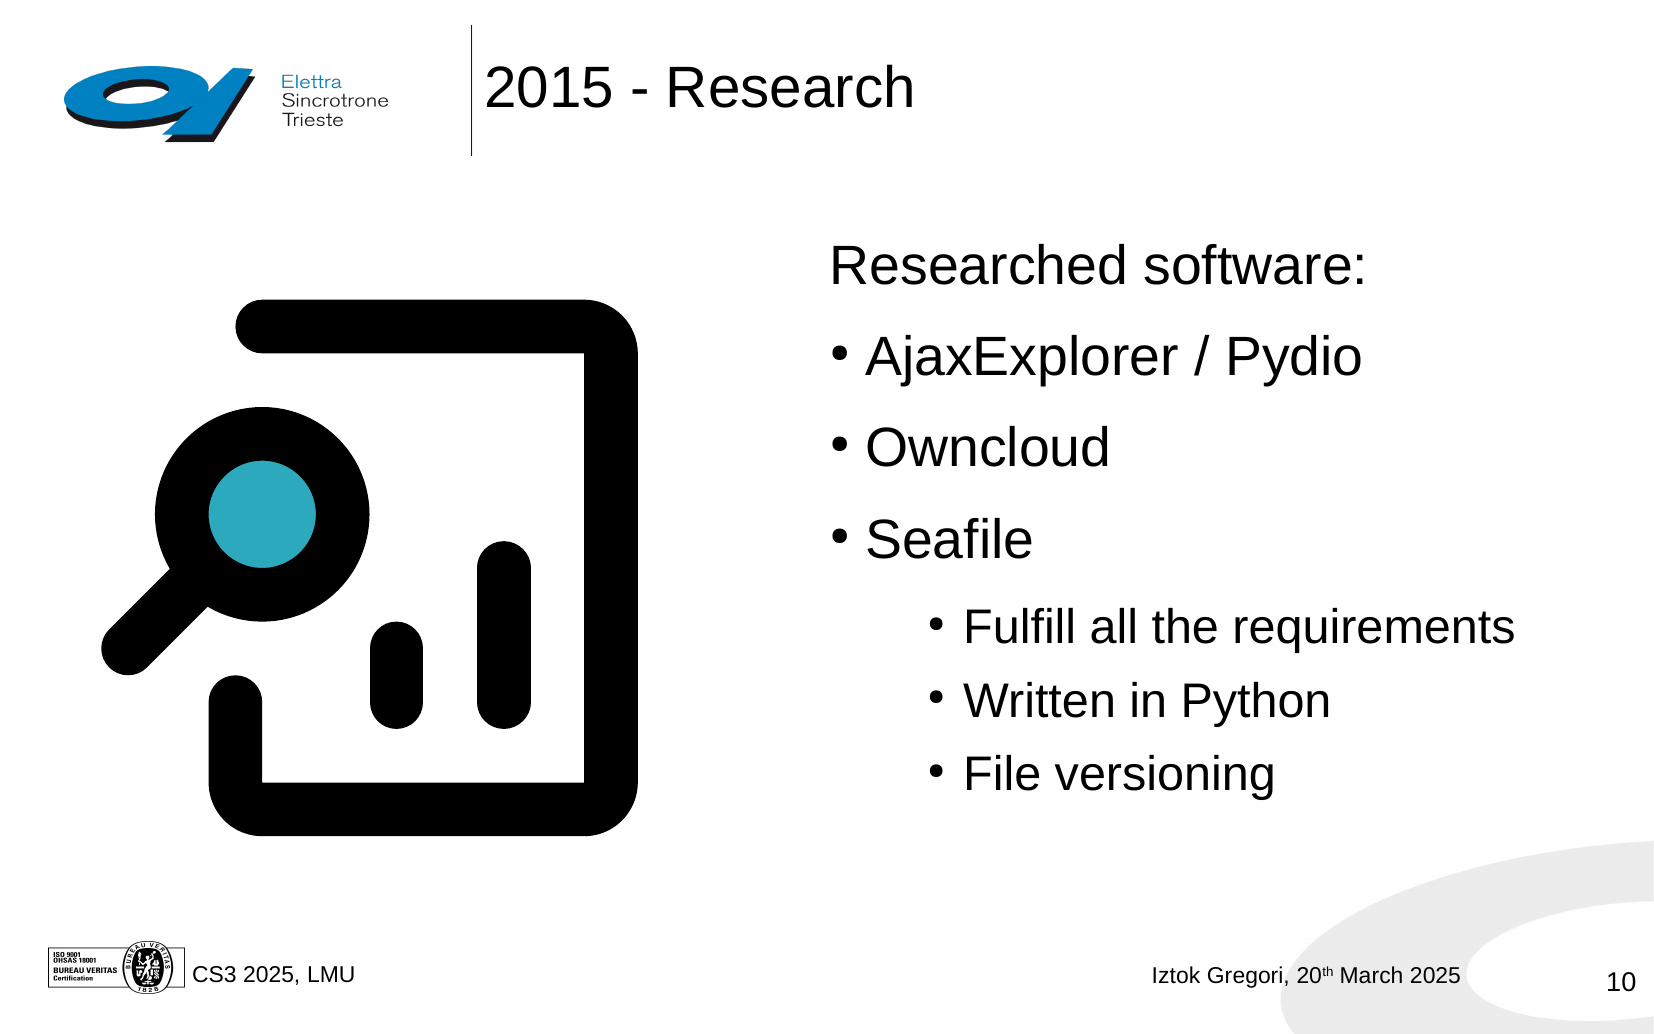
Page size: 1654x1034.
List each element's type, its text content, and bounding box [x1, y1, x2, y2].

text_box <number> [1606, 967, 1654, 1000]
picture [0, 5, 1654, 1034]
title 2015 - Research [484, 24, 1583, 153]
list Researched software: AjaxExplorer / Pydio Owncloud Seafile Fulfill all the requirements Written in Python File versioning [814, 226, 1618, 909]
